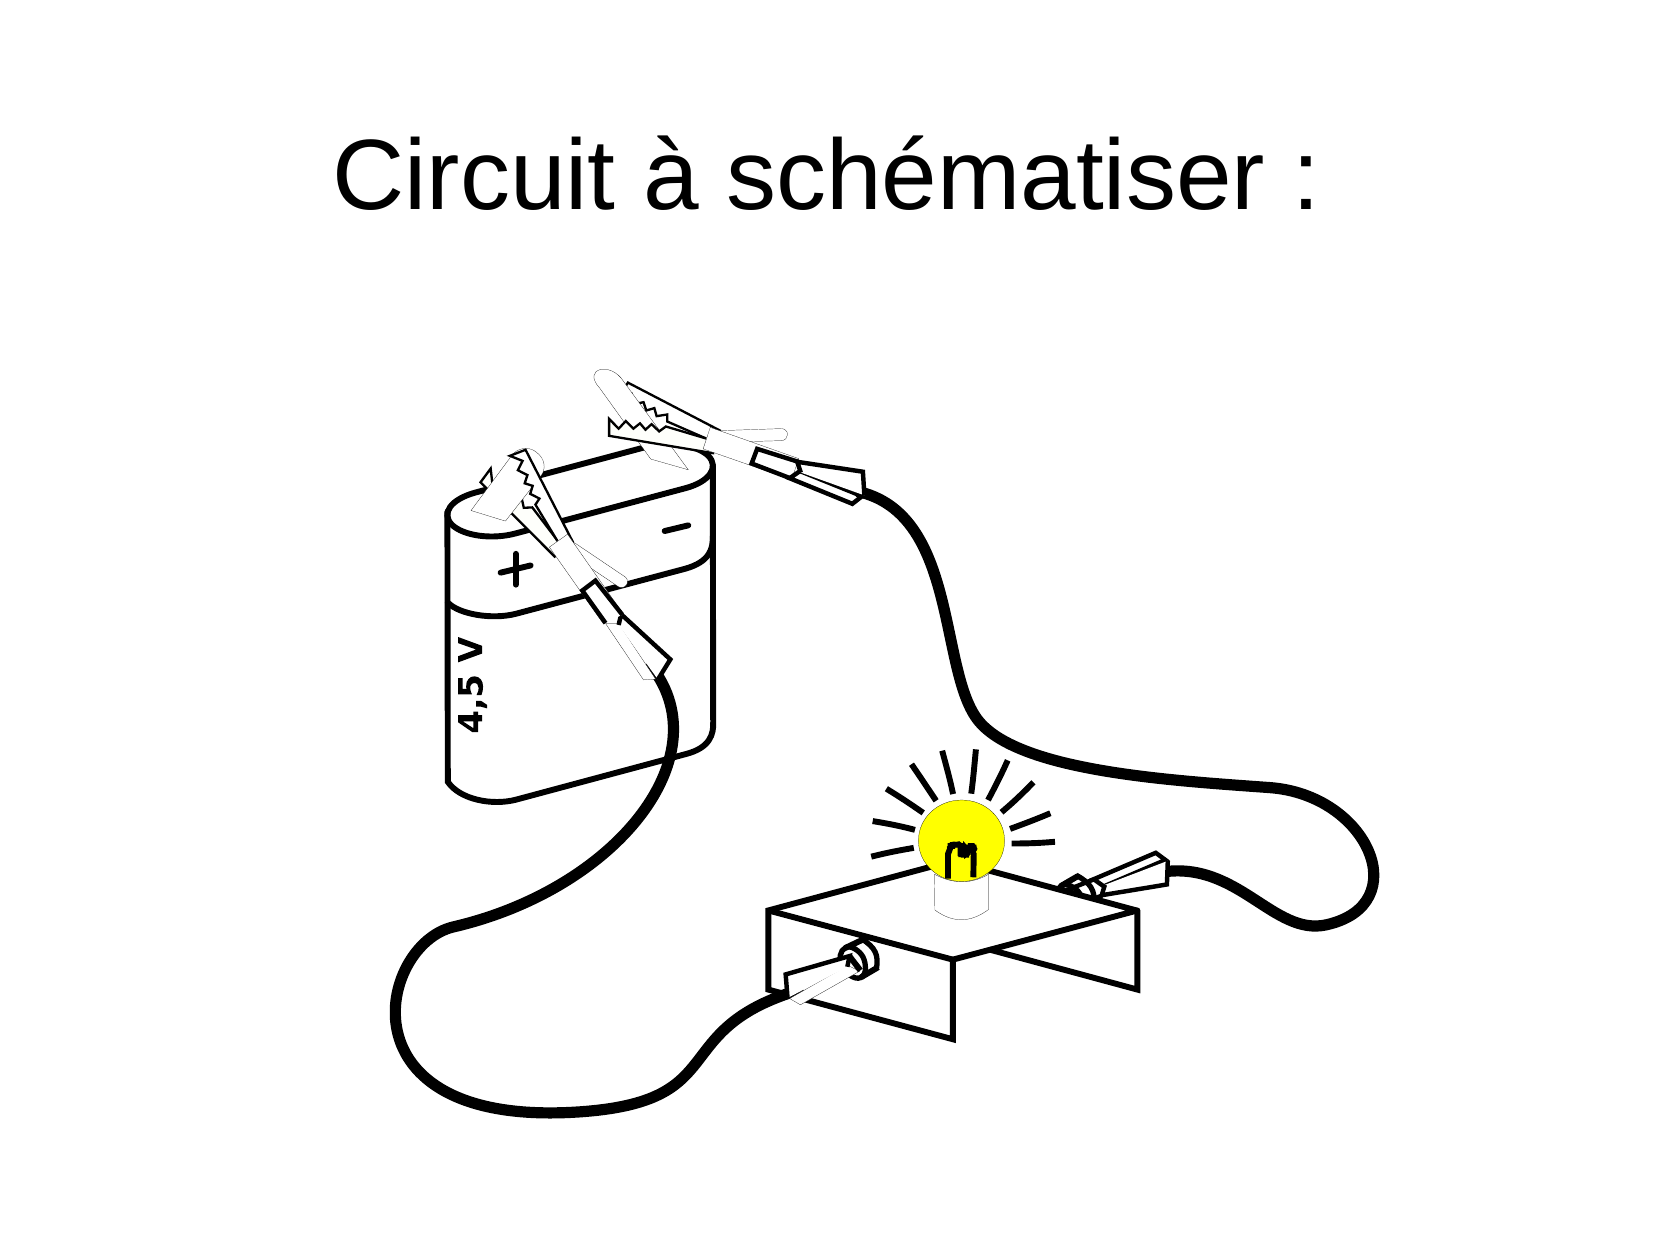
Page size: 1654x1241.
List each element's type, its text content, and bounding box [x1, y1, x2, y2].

picture [389, 1010, 1382, 1127]
subtitle Circuit à schématiser : [82, 49, 1571, 1010]
